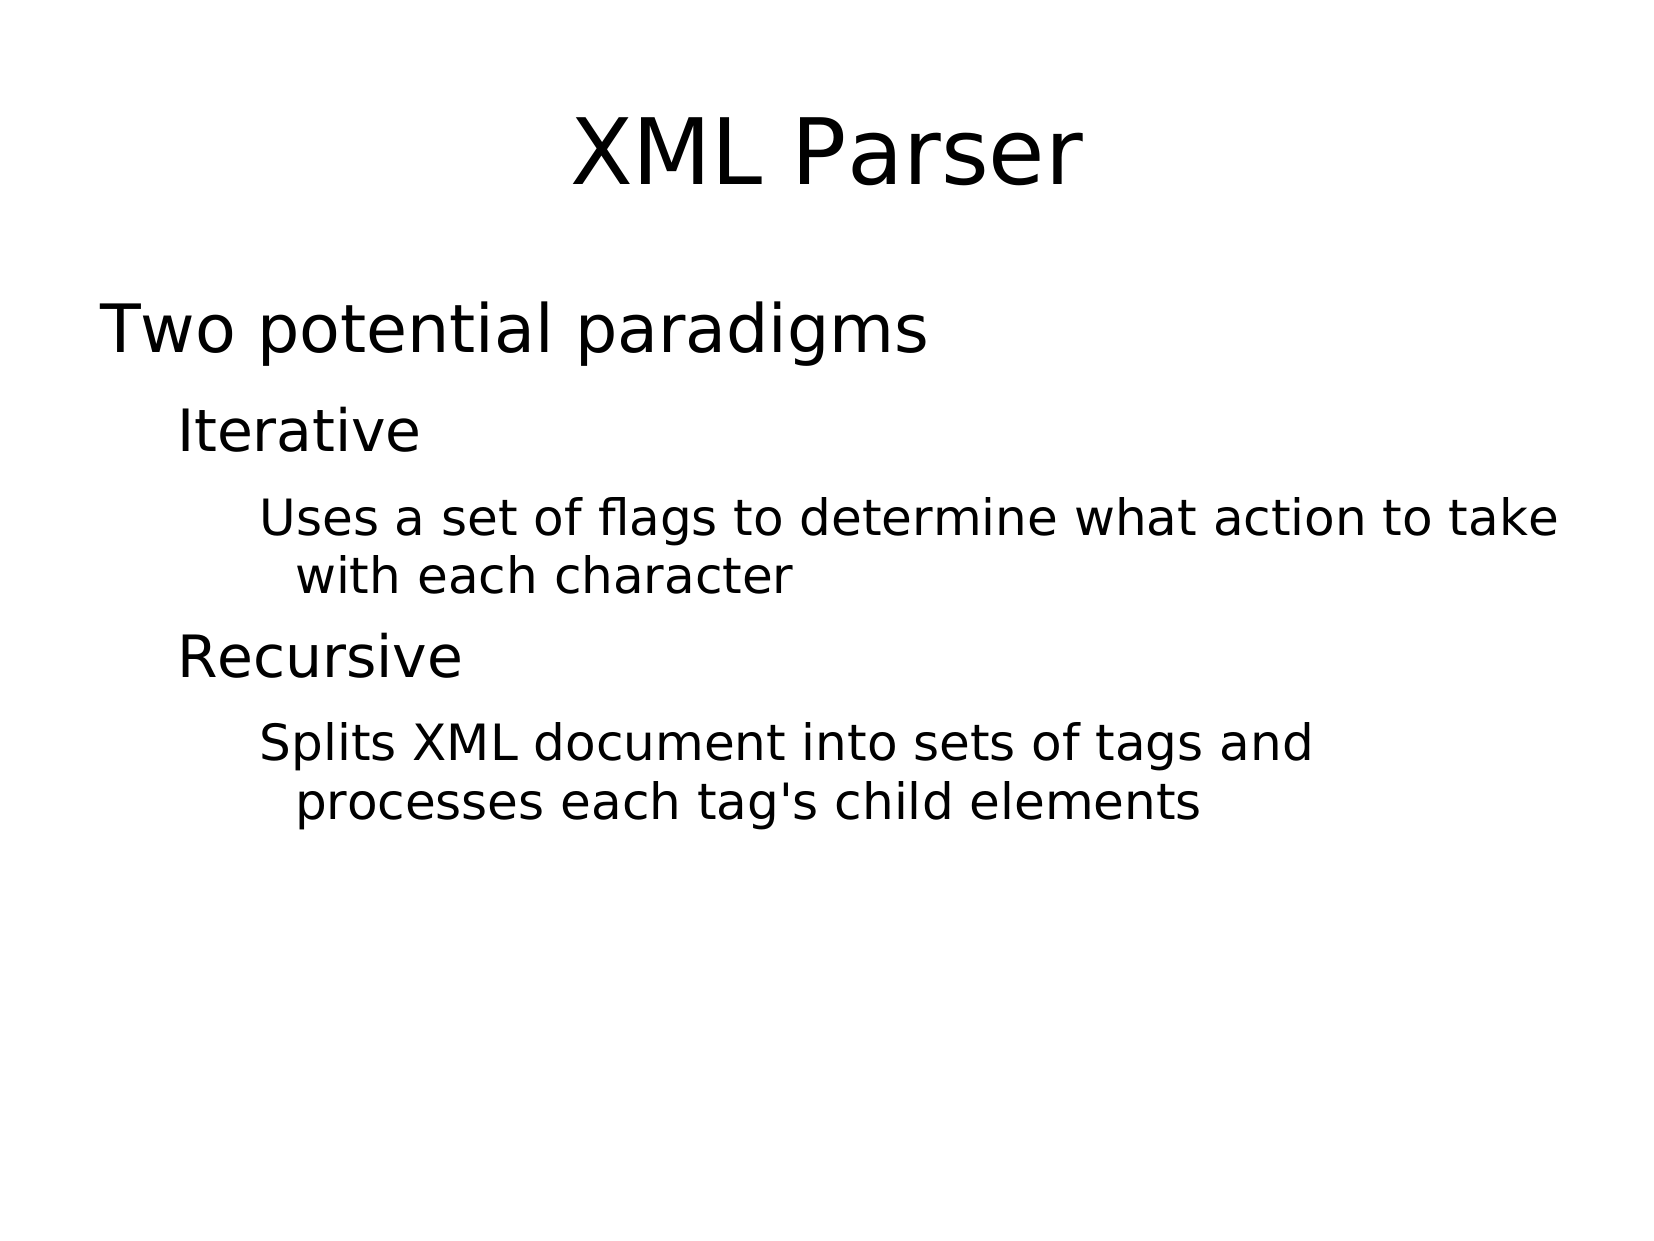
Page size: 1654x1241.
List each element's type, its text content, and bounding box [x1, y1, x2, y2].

title XML Parser [82, 49, 1571, 257]
list Two potential paradigms Iterative Uses a set of flags to determine what action to take with each character Recursive Splits XML document into sets of tags and processes each tag's child elements [82, 290, 1571, 1109]
